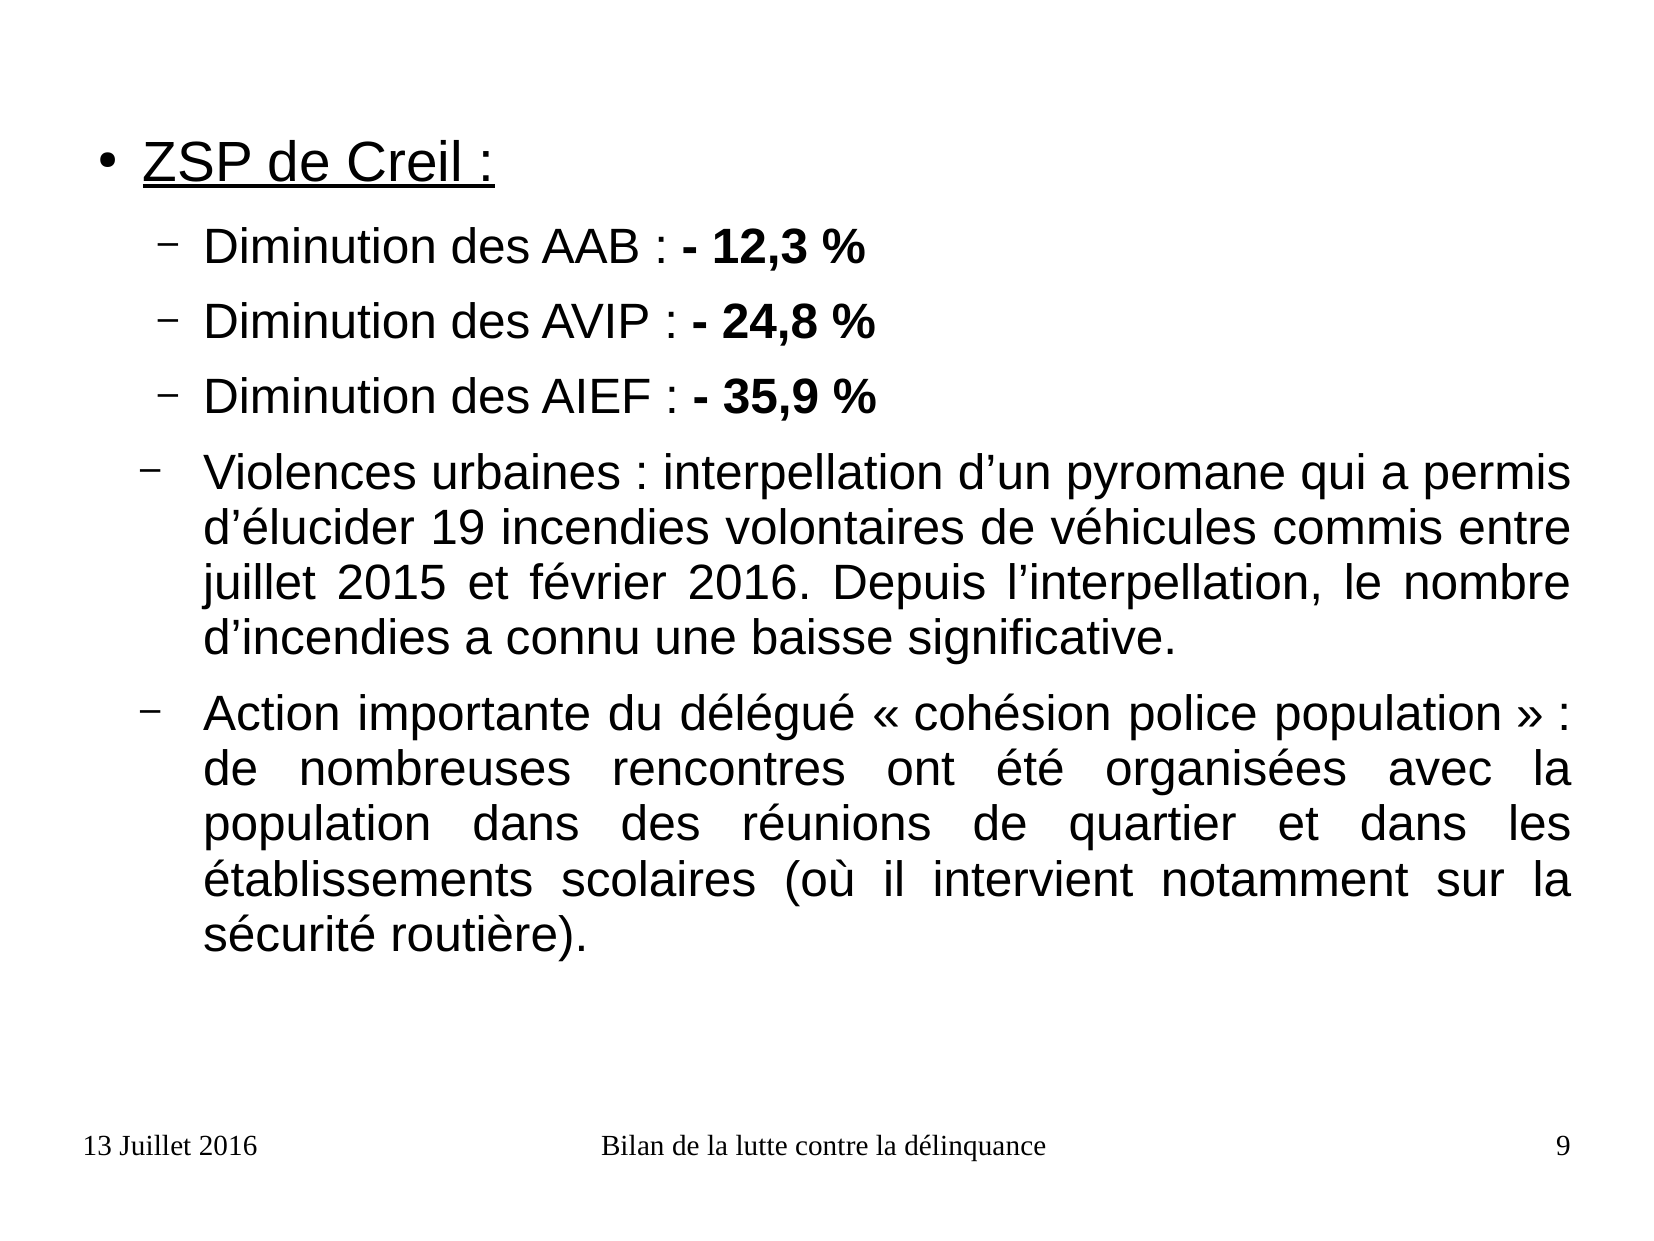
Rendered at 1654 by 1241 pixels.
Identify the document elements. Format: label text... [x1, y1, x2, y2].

list ZSP de Creil : Diminution des AAB : - 12,3 % Diminution des AVIP : - 24,8 % Diminution des AIEF : - 35,9 % Violences urbaines : interpellation d’un pyromane qui a permis d’élucider 19 incendies volontaires de véhicules commis entre juillet 2015 et février 2016. Depuis l’interpellation, le nombre d’incendies a connu une baisse significative. Action importante du délégué « cohésion police population » : de nombreuses rencontres ont été organisées avec la population dans des réunions de quartier et dans les établissements scolaires (où il intervient notamment sur la sécurité routière). [82, 129, 1571, 1010]
